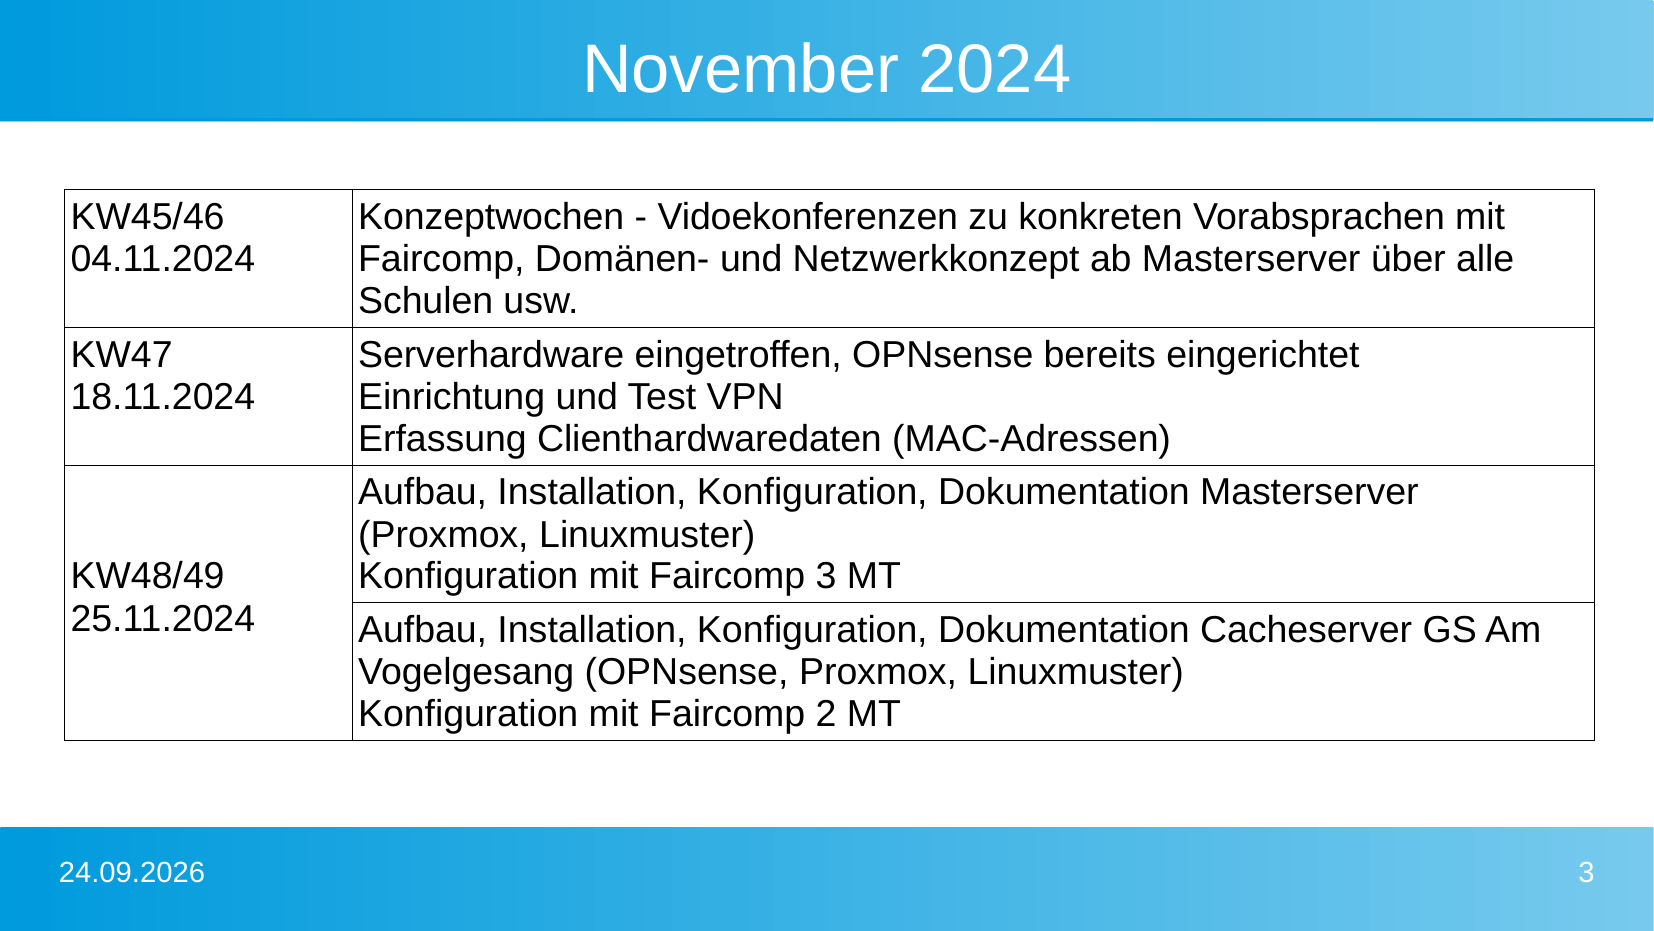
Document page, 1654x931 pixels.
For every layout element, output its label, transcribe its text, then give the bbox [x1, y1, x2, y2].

table_cell KW48/49 25.11.2024 [65, 466, 352, 740]
table_header Konzeptwochen - Vidoekonferenzen zu konkreten Vorabsprachen mit Faircomp, Domänen- und Netzwerkkonzept ab Masterserver über alle Schulen usw. [353, 190, 1594, 327]
table_header KW45/46 04.11.2024 [65, 190, 352, 327]
table_cell Aufbau, Installation, Konfiguration, Dokumentation Cacheserver GS Am Vogelgesang (OPNsense, Proxmox, Linuxmuster) Konfiguration mit Faircomp 2 MT [353, 603, 1594, 740]
table_cell Serverhardware eingetroffen, OPNsense bereits eingerichtet Einrichtung und Test VPN Erfassung Clienthardwaredaten (MAC-Adressen) [353, 328, 1594, 465]
title November 2024 [59, 29, 1595, 108]
table_cell Aufbau, Installation, Konfiguration, Dokumentation Masterserver (Proxmox, Linuxmuster) Konfiguration mit Faircomp 3 MT [353, 466, 1594, 602]
table_cell KW47 18.11.2024 [65, 328, 352, 465]
